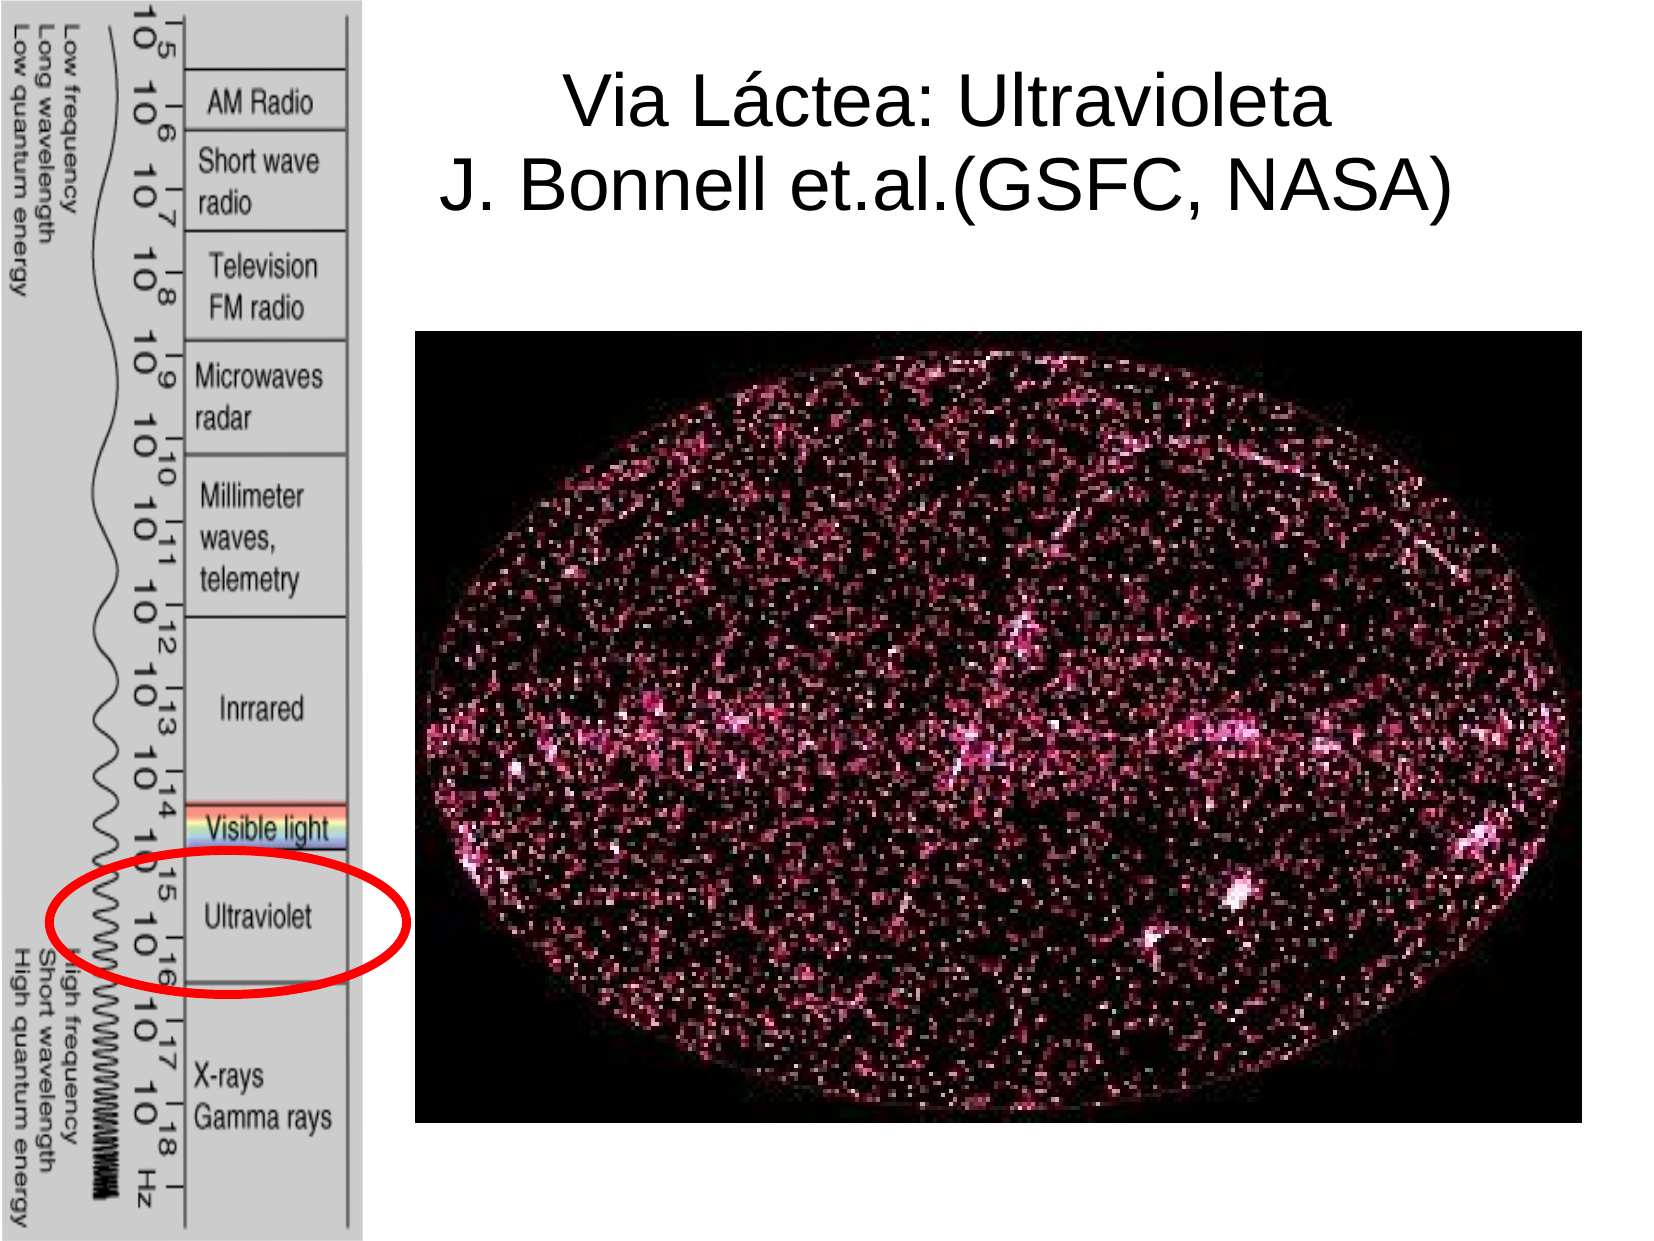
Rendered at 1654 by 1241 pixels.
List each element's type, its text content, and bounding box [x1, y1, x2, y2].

picture [415, 331, 1582, 1123]
title Via Láctea: Ultravioleta J. Bonnell et.al.(GSFC, NASA) [363, 29, 1654, 340]
picture [0, 0, 363, 1241]
picture [54, 855, 363, 989]
